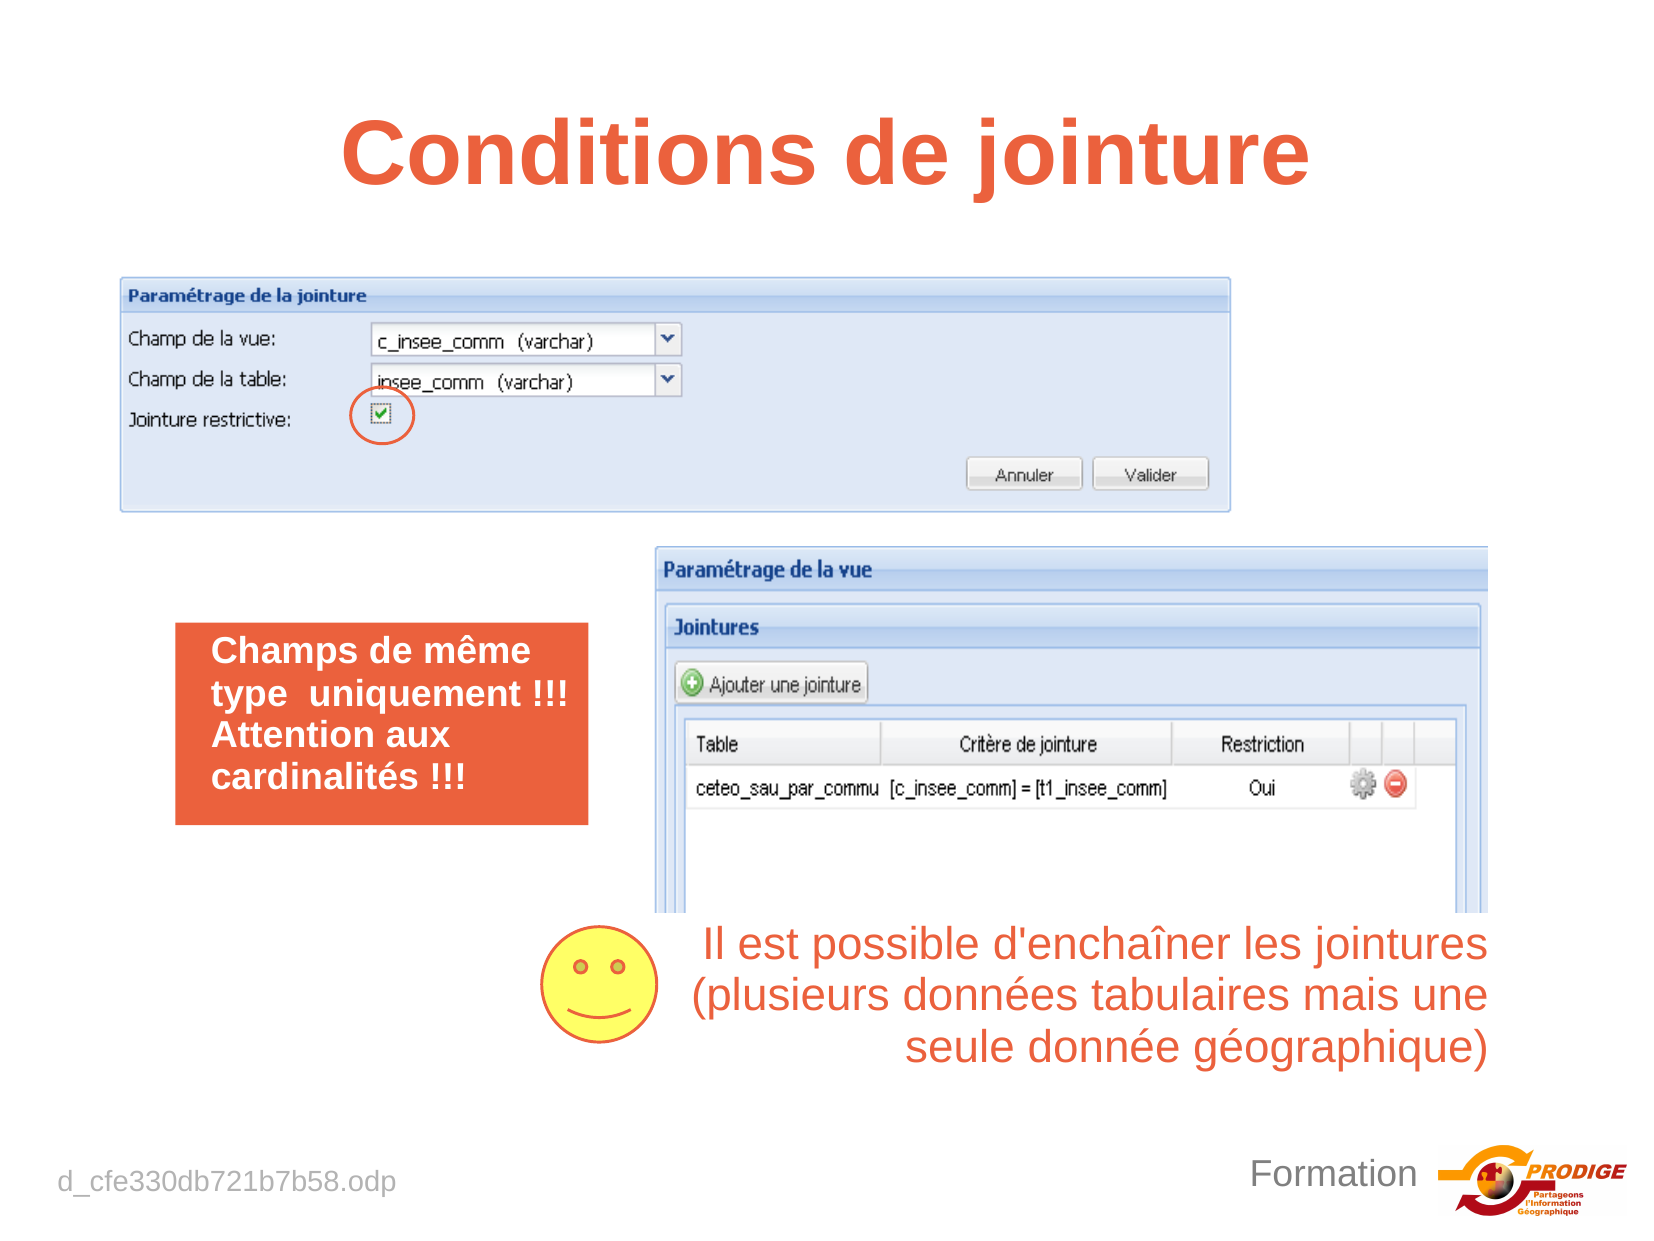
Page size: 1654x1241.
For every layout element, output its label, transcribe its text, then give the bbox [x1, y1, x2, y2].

picture [117, 274, 1236, 519]
picture [652, 546, 1488, 913]
title Conditions de jointure [82, 56, 1571, 250]
text_box Il est possible d'enchaîner les jointures (plusieurs données tabulaires mais une seule donnée géographique) [566, 910, 1504, 1079]
text_box Champs de même type uniquement !!! Attention aux cardinalités !!! [175, 622, 589, 826]
text_box [541, 926, 657, 1043]
picture [1438, 1145, 1627, 1216]
